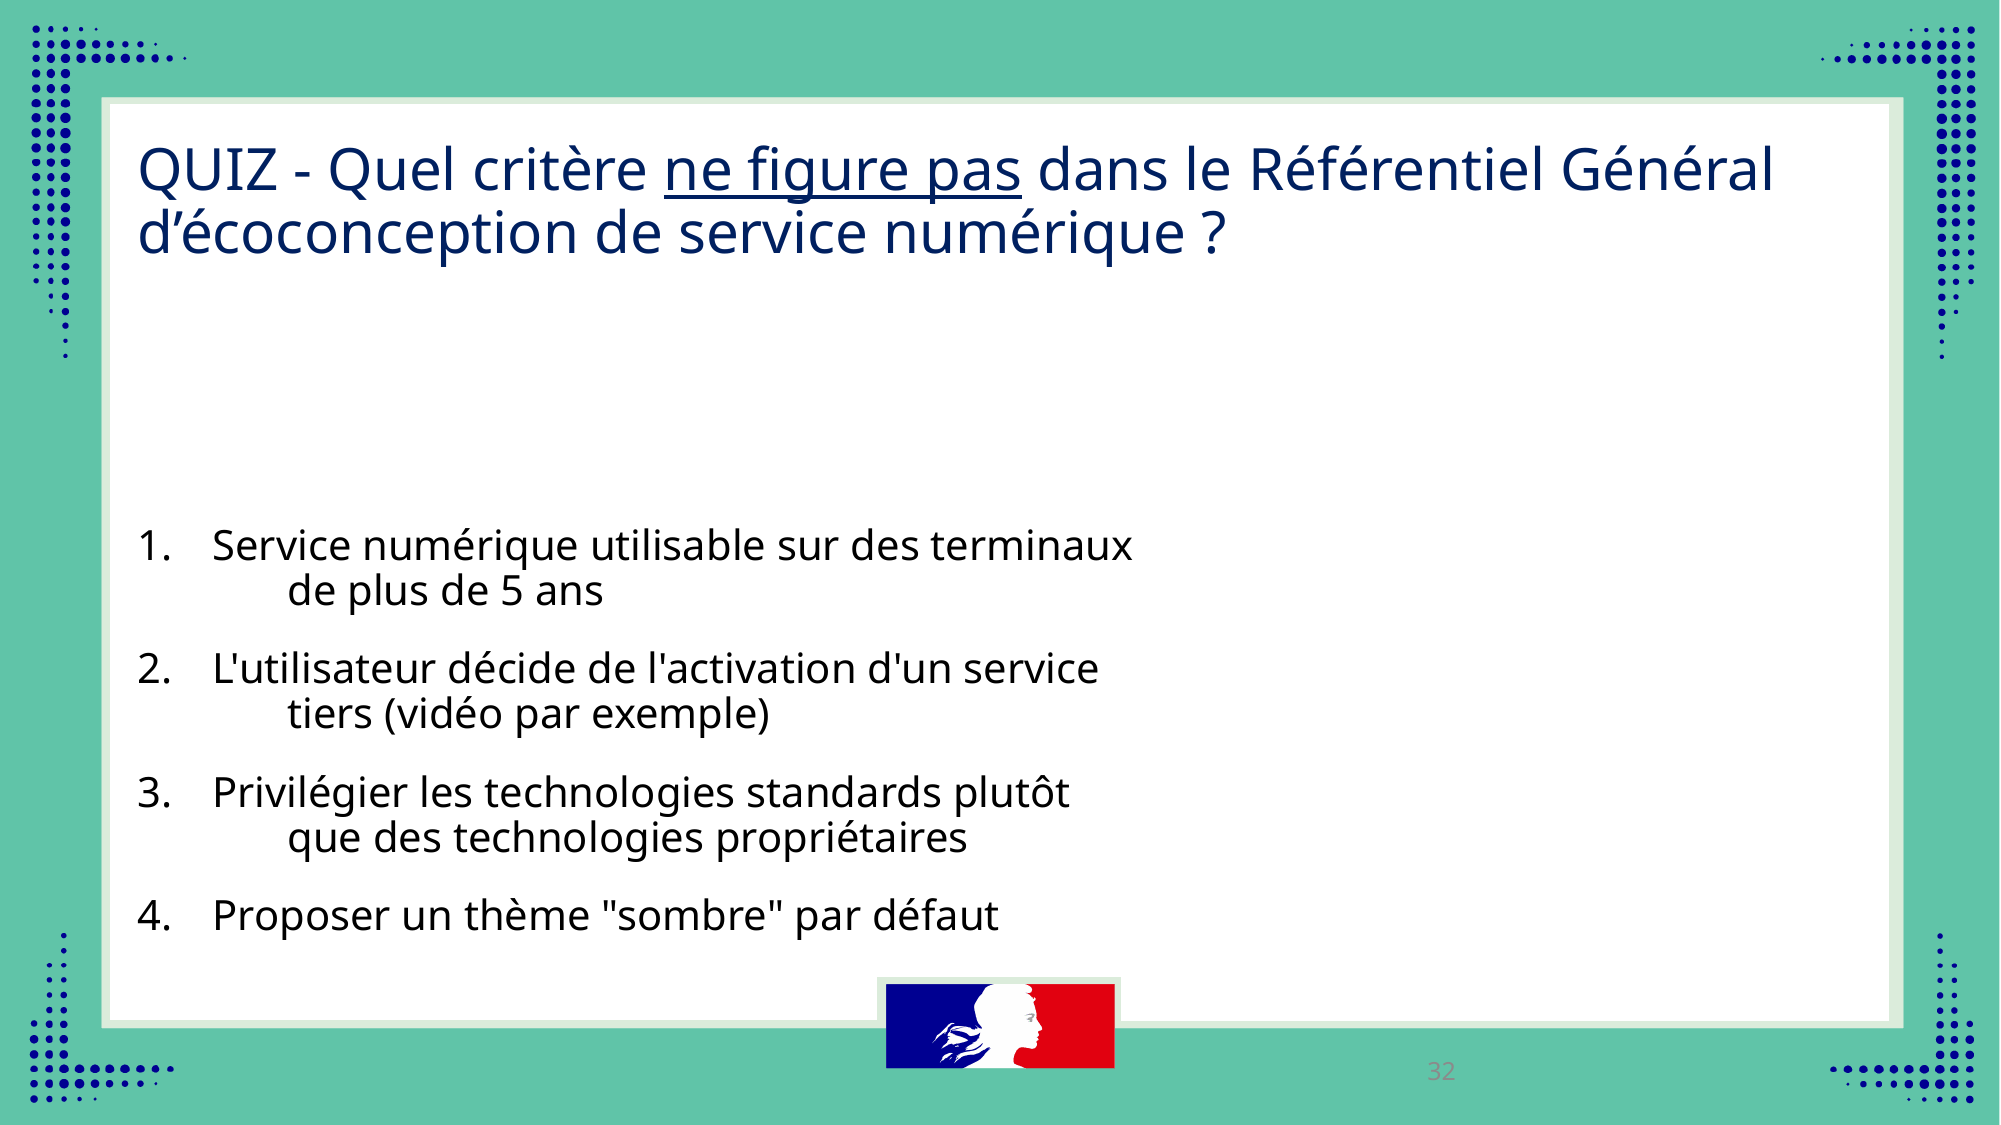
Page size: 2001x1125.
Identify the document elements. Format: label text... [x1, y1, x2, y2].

text_box <numéro> [1412, 1042, 1863, 1103]
title QUIZ - Quel critère ne figure pas dans le Référentiel Général d’écoconception de service numérique ? [137, 129, 1863, 278]
picture [0, 0, 2000, 1125]
subtitle Service numérique utilisable sur des terminaux de plus de 5 ans L'utilisateur décide de l'activation d'un service tiers (vidéo par exemple) Privilégier les technologies standards plutôt que des technologies propriétaires Proposer un thème "sombre" par défaut [137, 524, 1136, 673]
